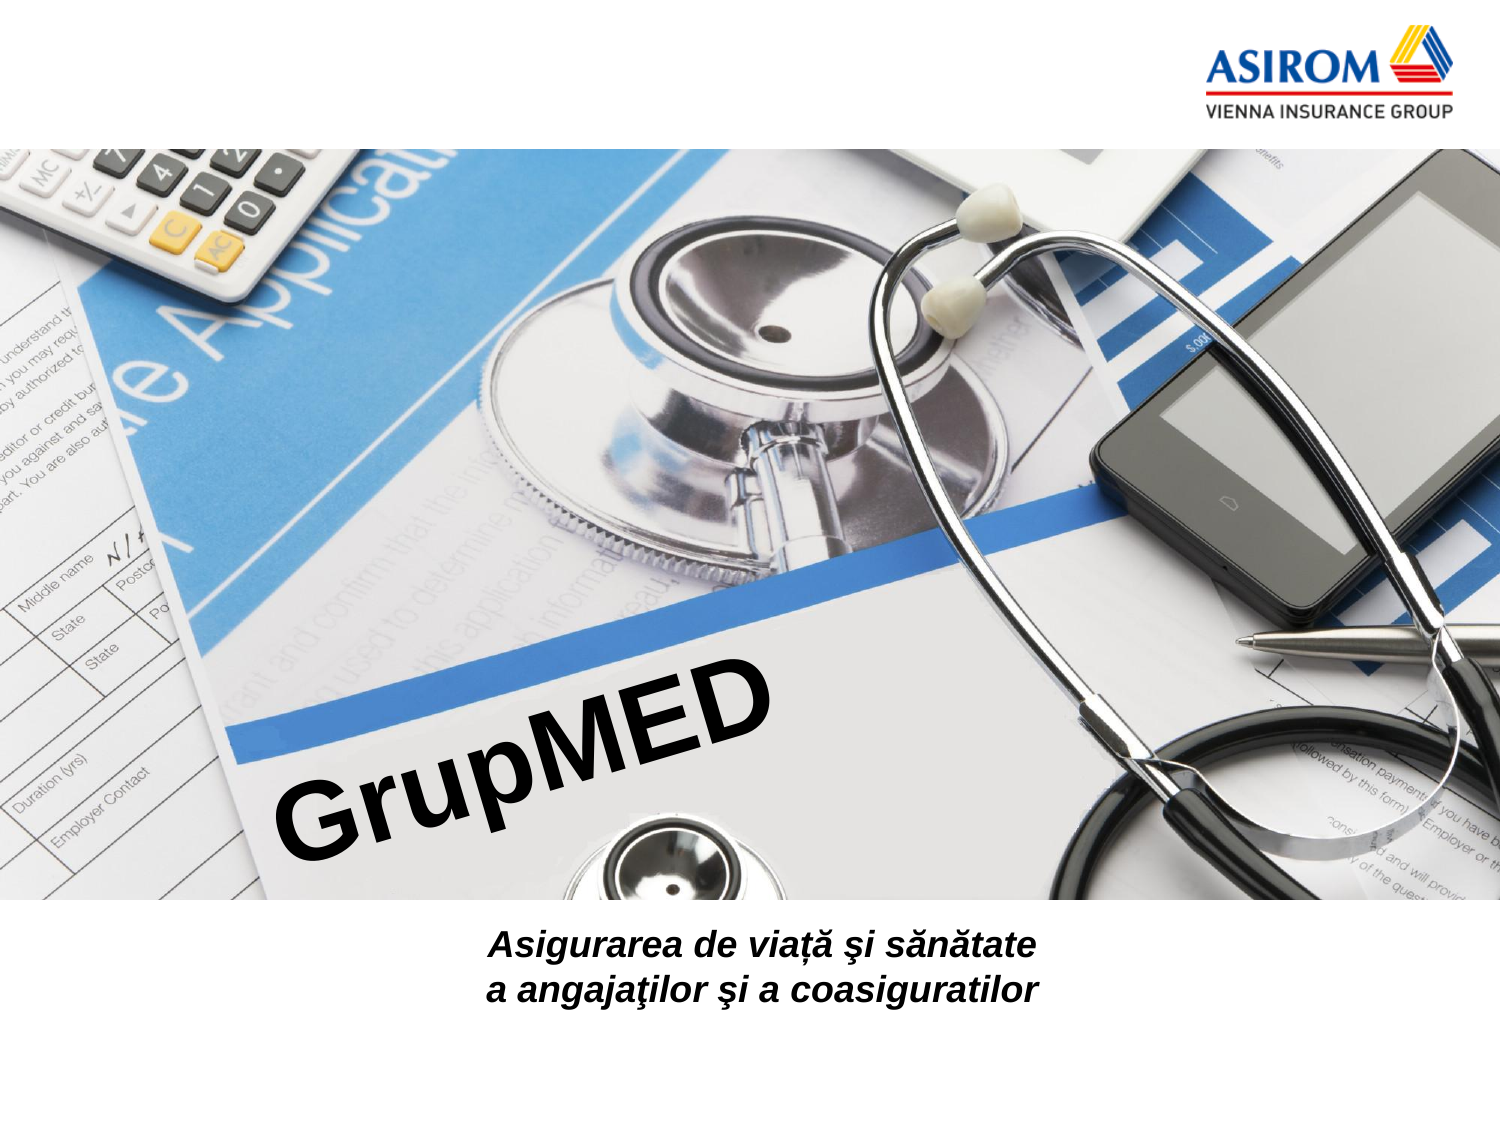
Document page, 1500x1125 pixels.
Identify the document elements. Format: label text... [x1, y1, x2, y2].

text_box Asigurarea de viață şi sănătate a angajaţilor şi a coasiguratilor [62, 912, 1463, 1018]
text_box GrupMED [237, 599, 820, 904]
picture [0, 149, 1500, 900]
picture [1206, 12, 1453, 134]
